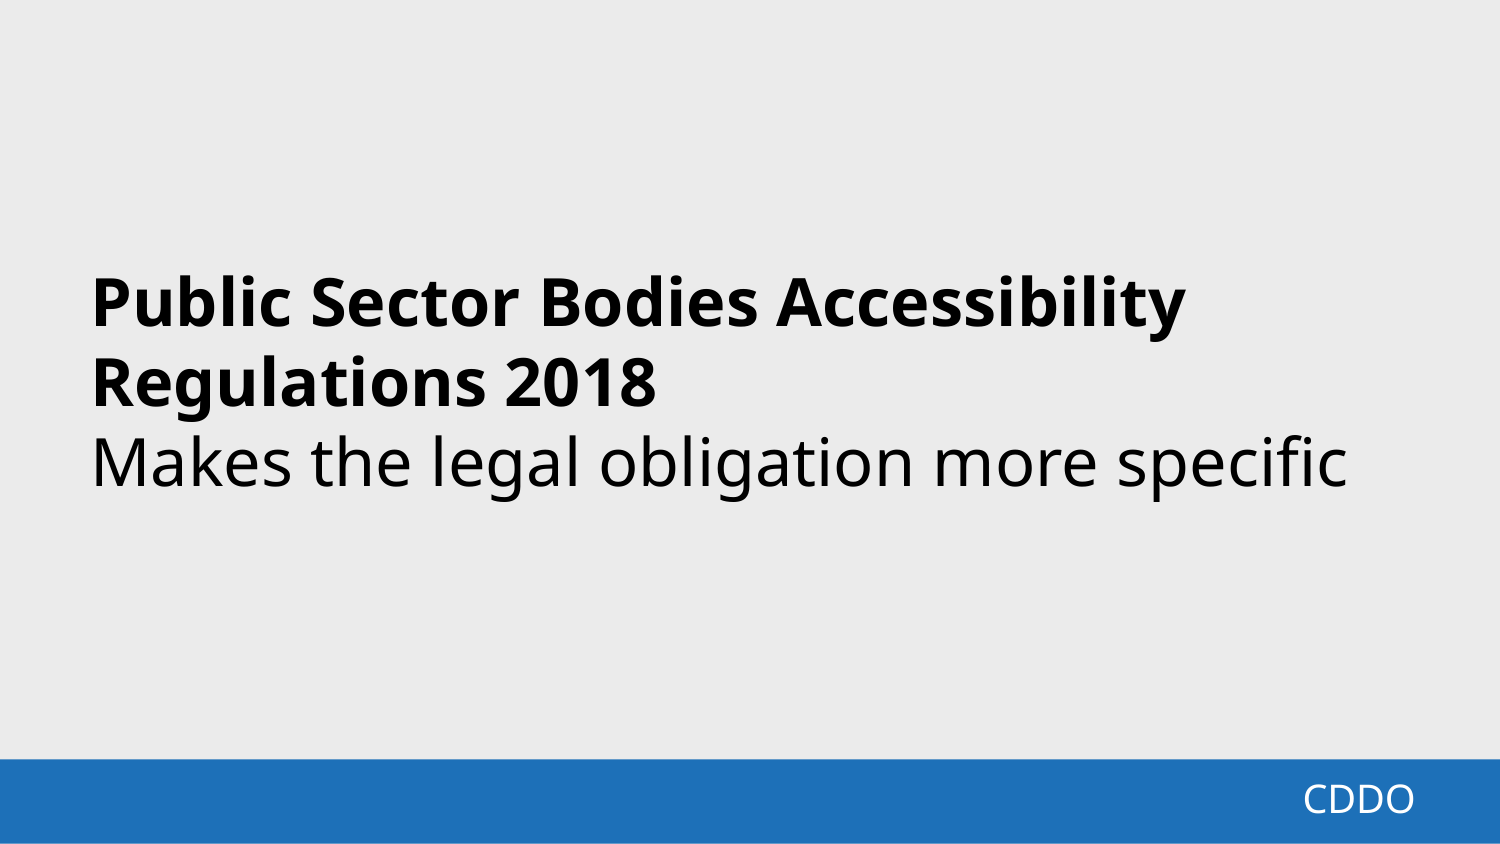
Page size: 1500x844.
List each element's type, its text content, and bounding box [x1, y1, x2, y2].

text_box Public Sector Bodies Accessibility Regulations 2018 Makes the legal obligation more specific [87, 0, 1416, 760]
